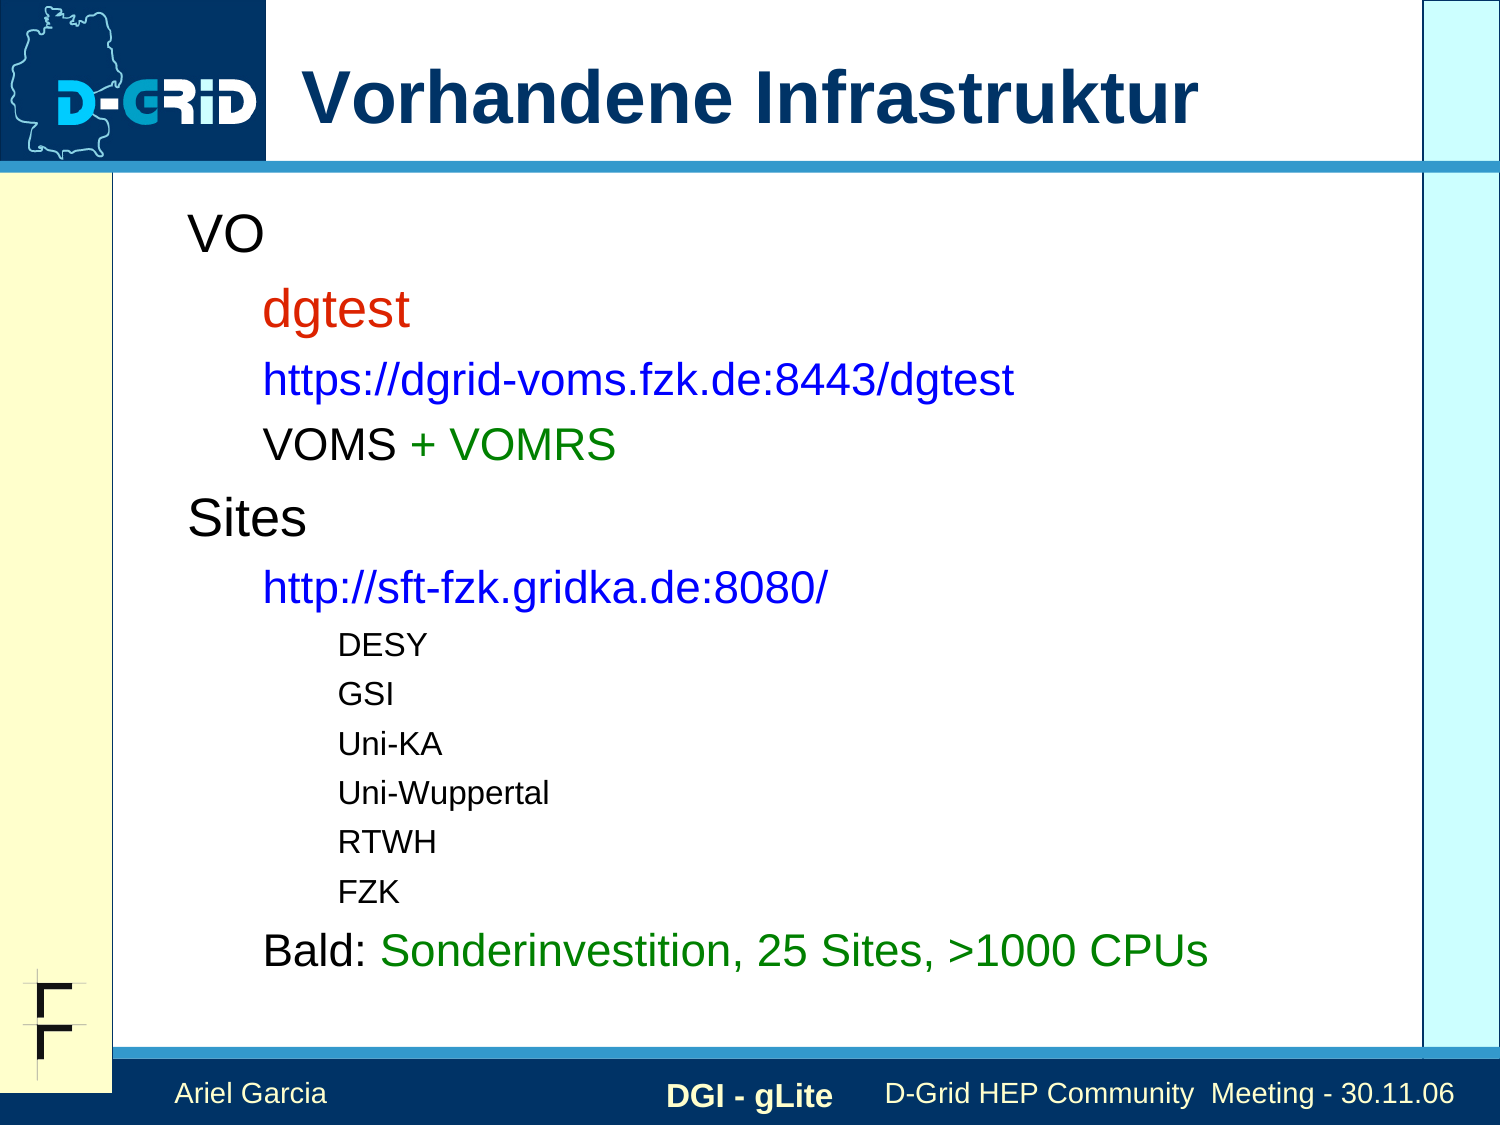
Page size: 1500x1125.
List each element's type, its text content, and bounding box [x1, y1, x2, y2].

list VO dgtest https://dgrid-voms.fzk.de:8443/dgtest VOMS + VOMRS Sites http://sft-fzk.gridka.de:8080/ DESY GSI Uni-KA Uni-Wuppertal RTWH FZK Bald: Sonderinvestition, 25 Sites, >1000 CPUs [187, 203, 1388, 1019]
picture [0, 0, 266, 160]
picture [17, 964, 95, 1083]
title Vorhandene Infrastruktur [301, 0, 1376, 196]
